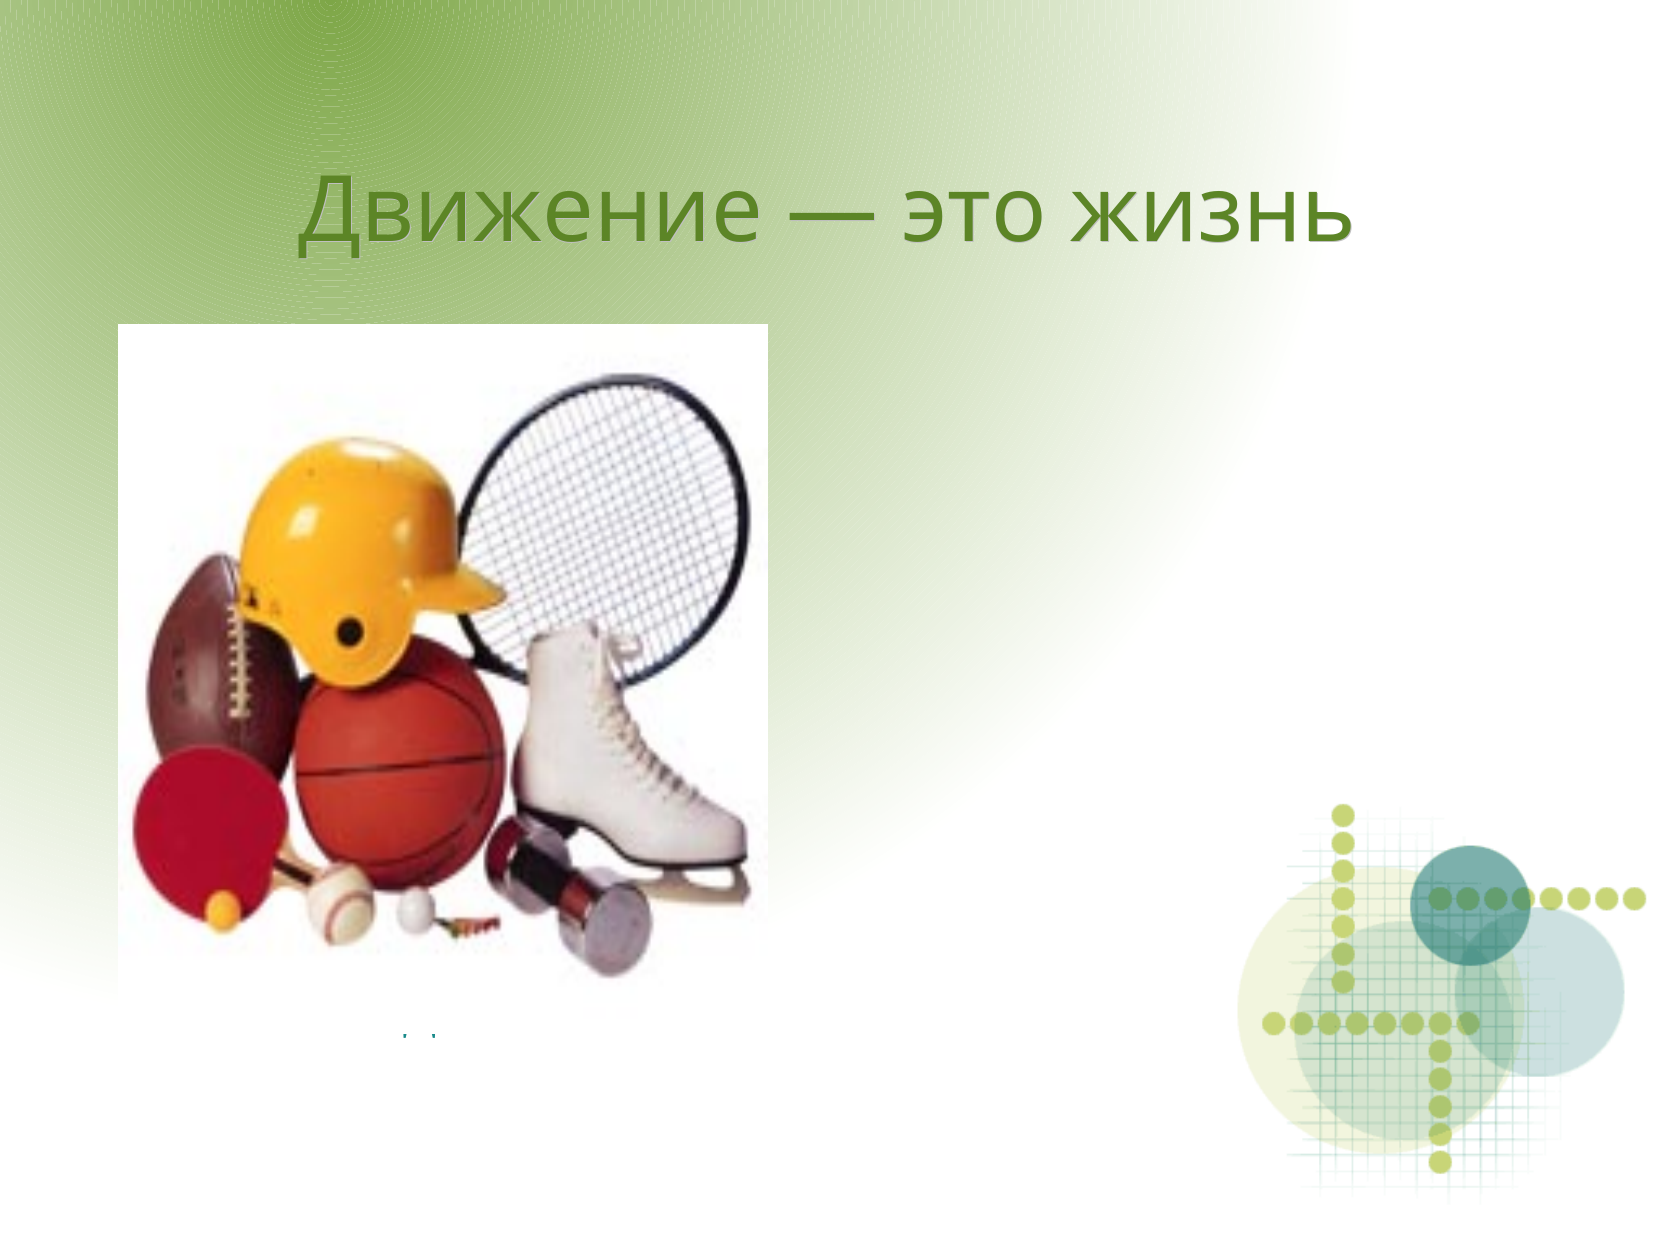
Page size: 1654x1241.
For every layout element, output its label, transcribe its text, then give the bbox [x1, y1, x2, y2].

picture [108, 324, 798, 1152]
list Авторы: Мазурчук В.В. Мельник О.Н. Лесозаводск 2011 год. [845, 344, 1535, 1112]
picture [1224, 792, 1654, 1211]
title Движение — это жизнь [121, 102, 1534, 311]
